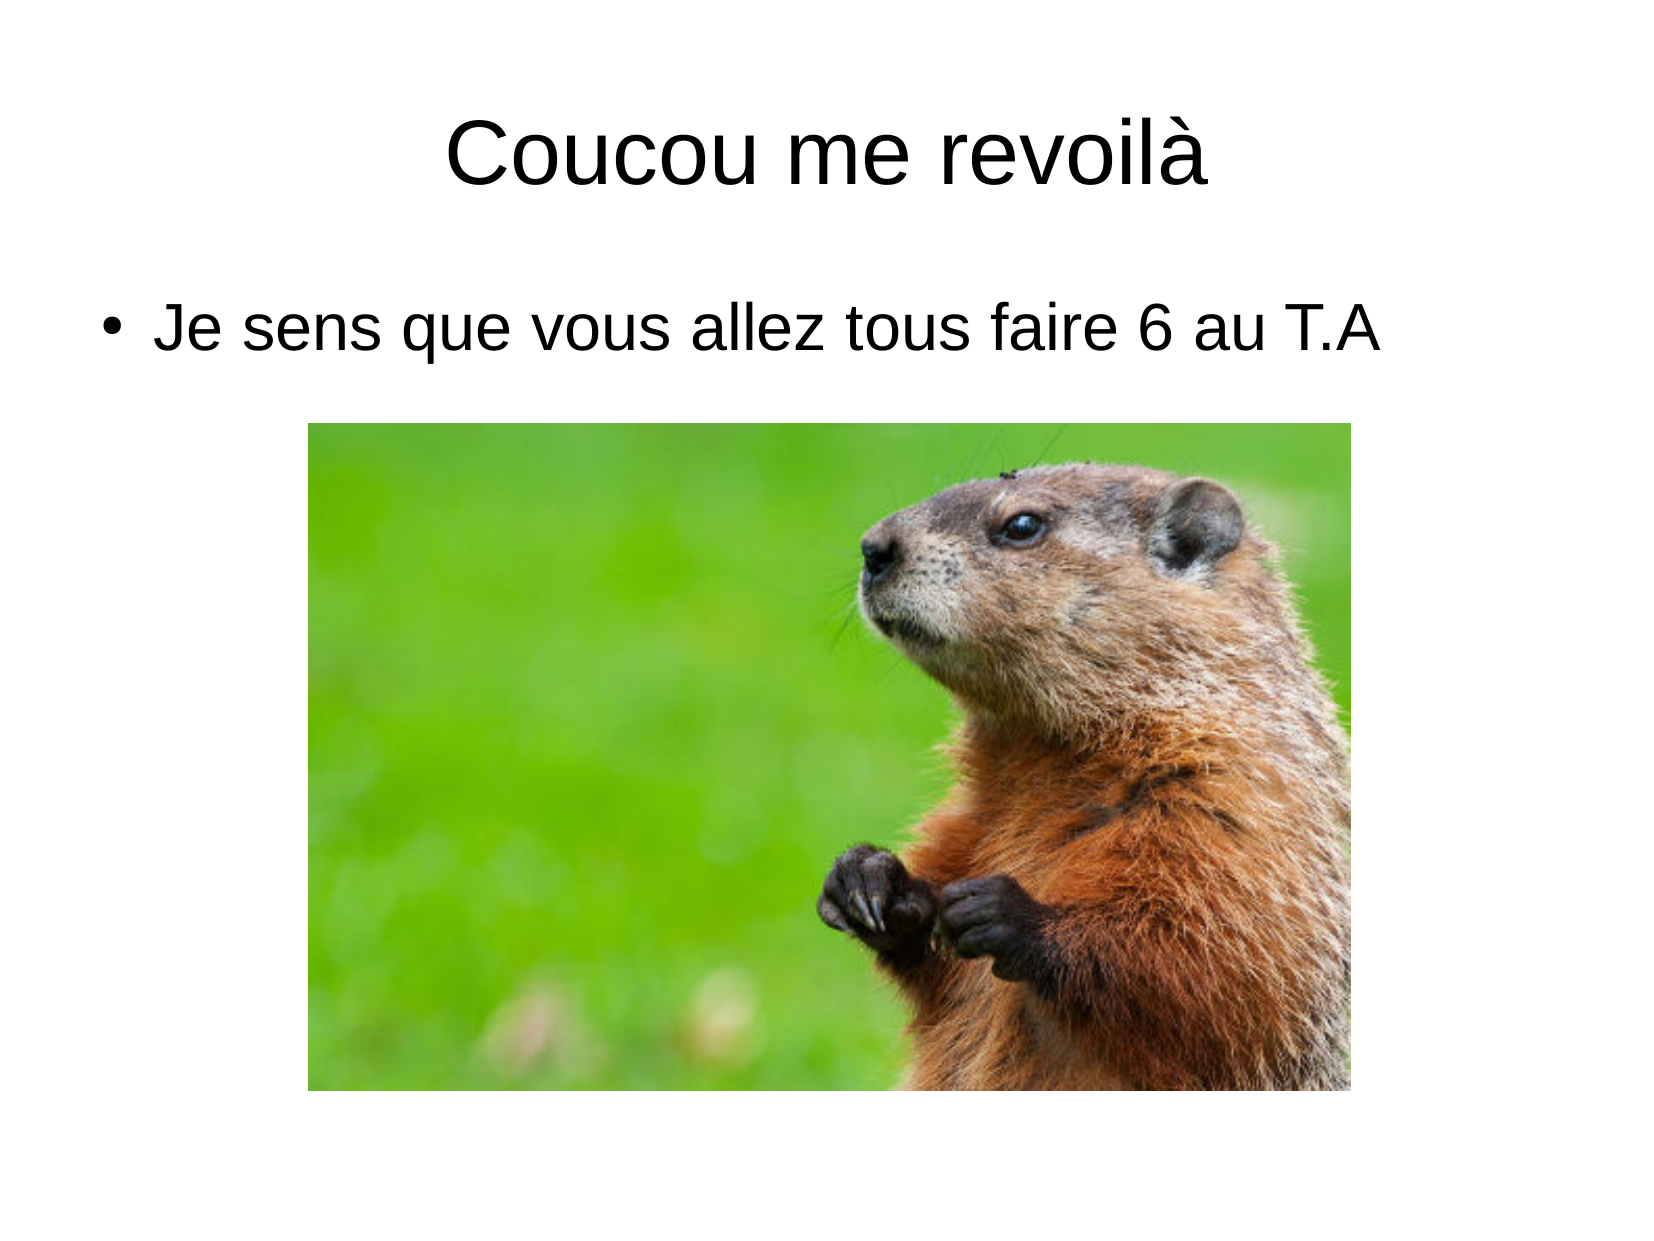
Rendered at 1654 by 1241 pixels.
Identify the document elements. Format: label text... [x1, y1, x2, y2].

list Je sens que vous allez tous faire 6 au T.A [82, 290, 1571, 1010]
picture [308, 423, 1351, 1091]
title Coucou me revoilà [82, 49, 1571, 257]
